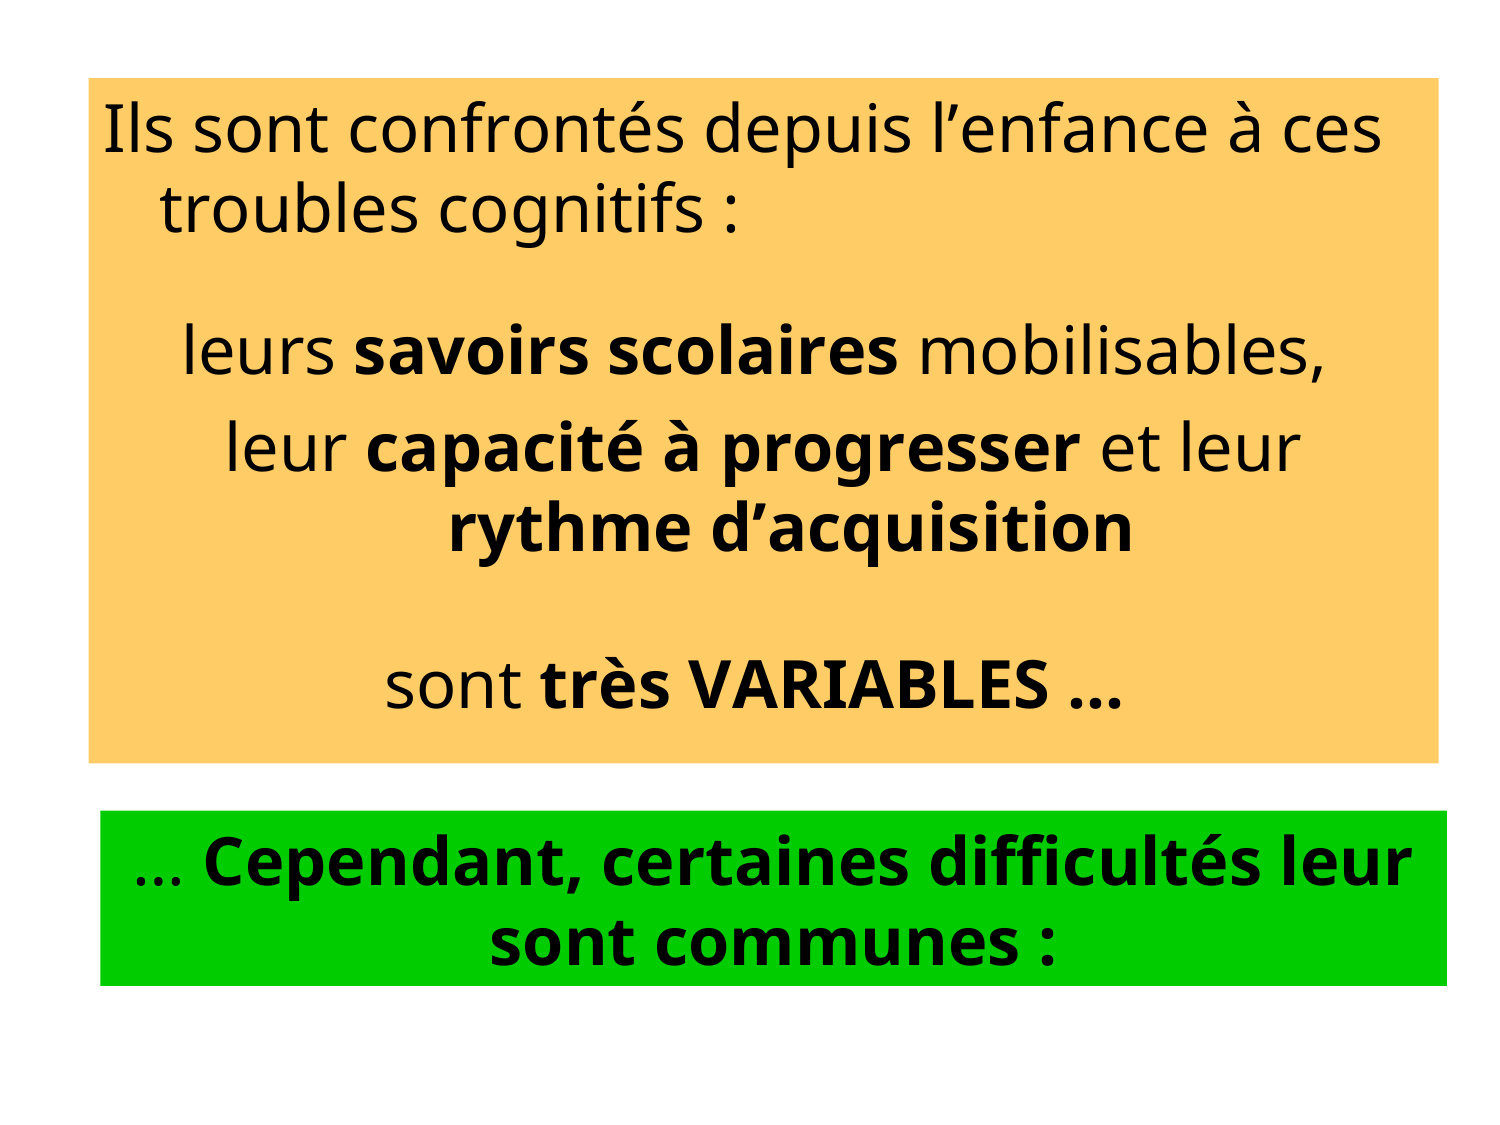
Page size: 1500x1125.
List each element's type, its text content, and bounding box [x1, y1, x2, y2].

text_box … Cependant, certaines difficultés leur sont communes : [100, 810, 1447, 986]
list Ils sont confrontés depuis l’enfance à ces troubles cognitifs : leurs savoirs scolaires mobilisables, leur capacité à progresser et leur rythme d’acquisition sont très VARIABLES … [88, 78, 1439, 764]
